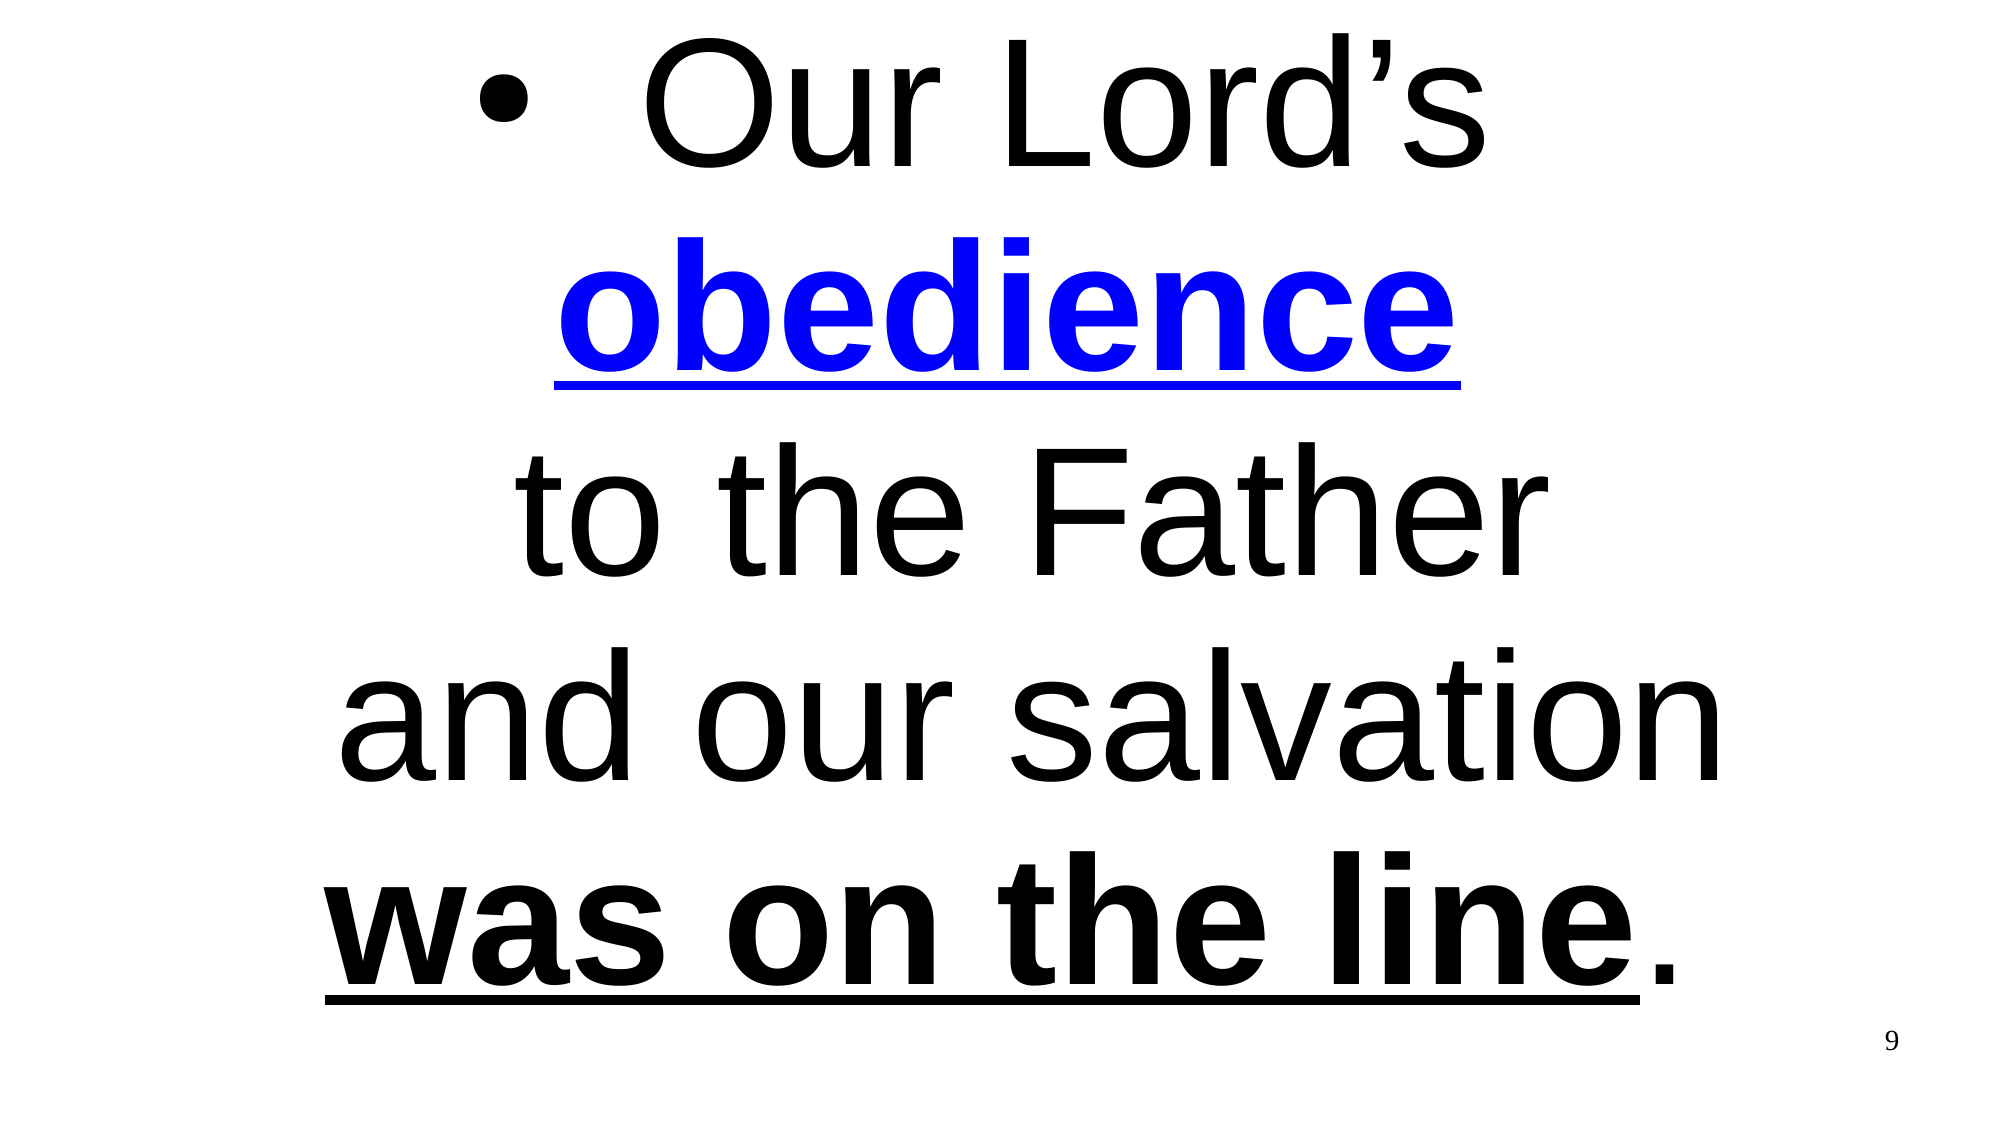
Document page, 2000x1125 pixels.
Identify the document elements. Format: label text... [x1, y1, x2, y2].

list Our Lord’s obedience to the Father and our salvation was on the line. [0, 0, 1996, 1123]
